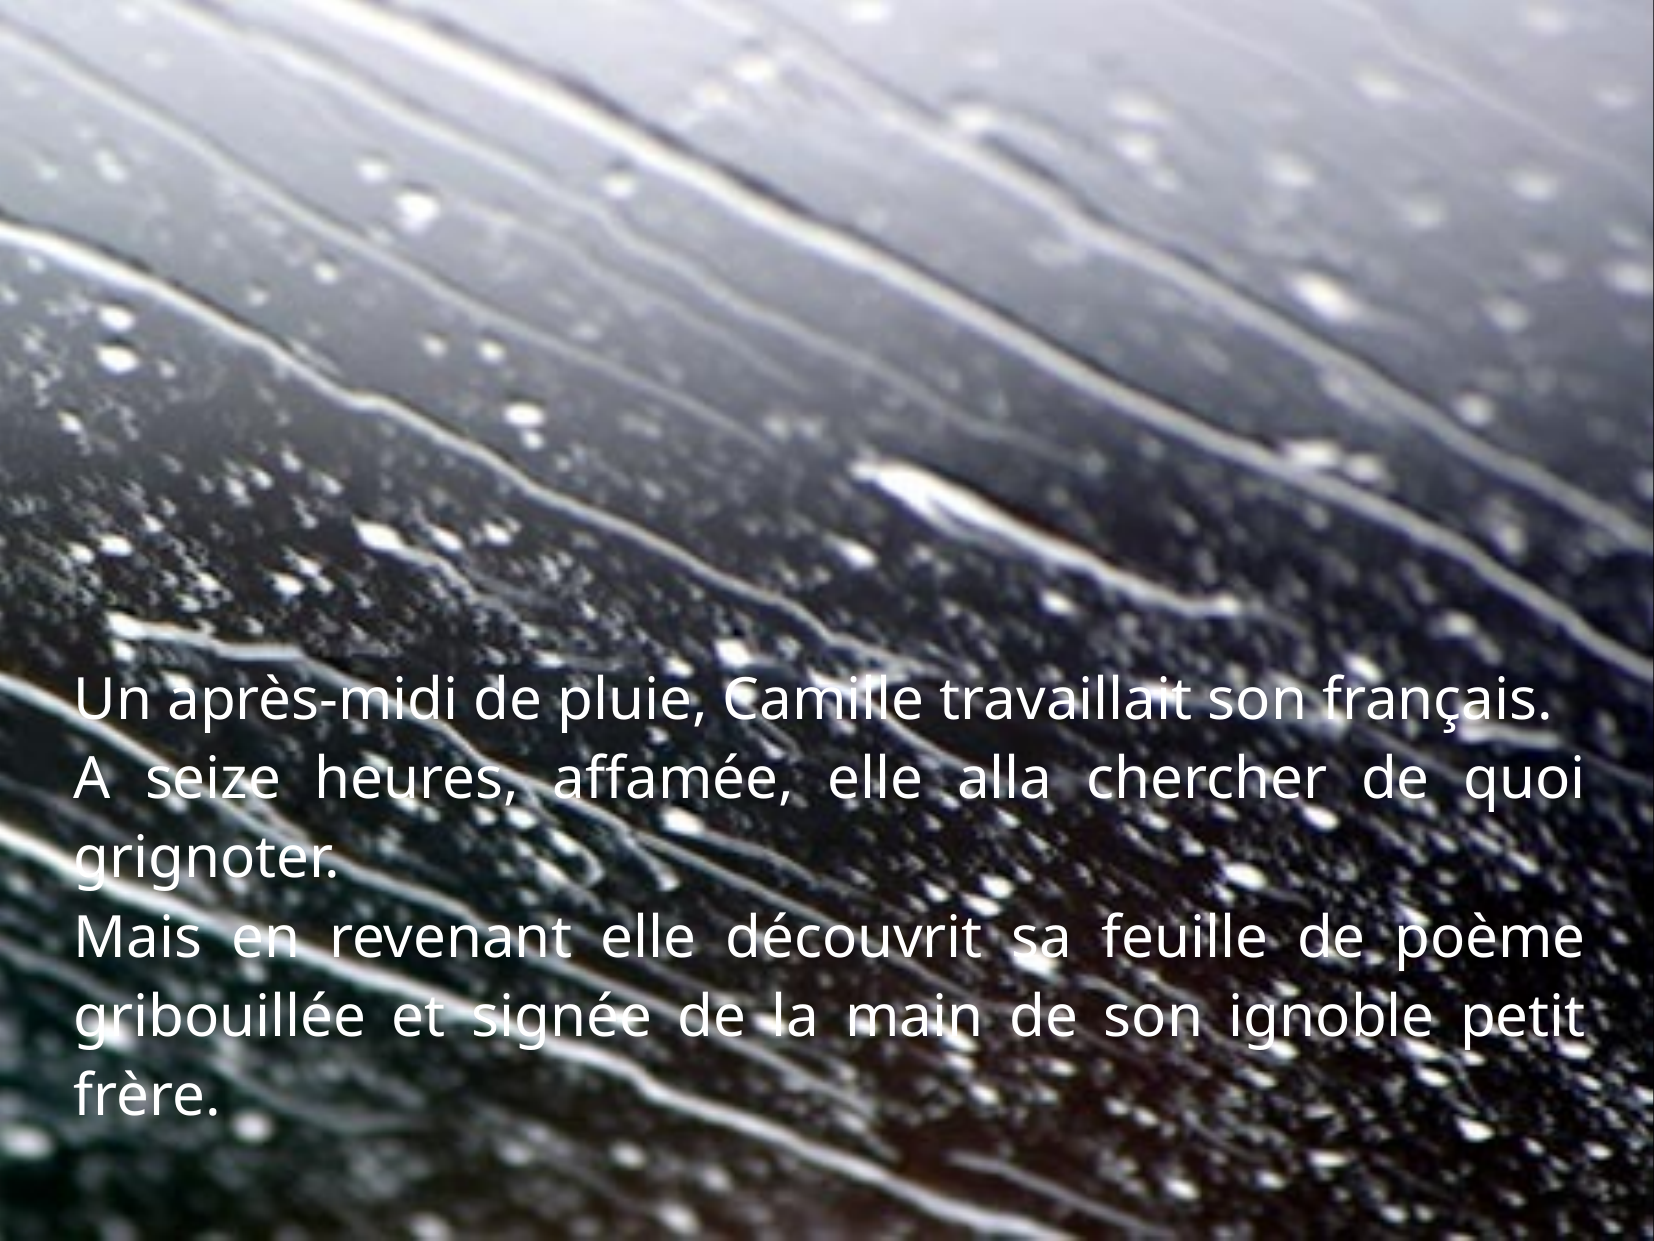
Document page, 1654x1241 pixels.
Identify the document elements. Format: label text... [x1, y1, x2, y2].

picture [0, 0, 1654, 1241]
text_box Un après-midi de pluie, Camille travaillait son français. A seize heures, affamée, elle alla chercher de quoi grignoter. Mais en revenant elle découvrit sa feuille de poème gribouillée et signée de la main de son ignoble petit frère. [59, 649, 1601, 1026]
